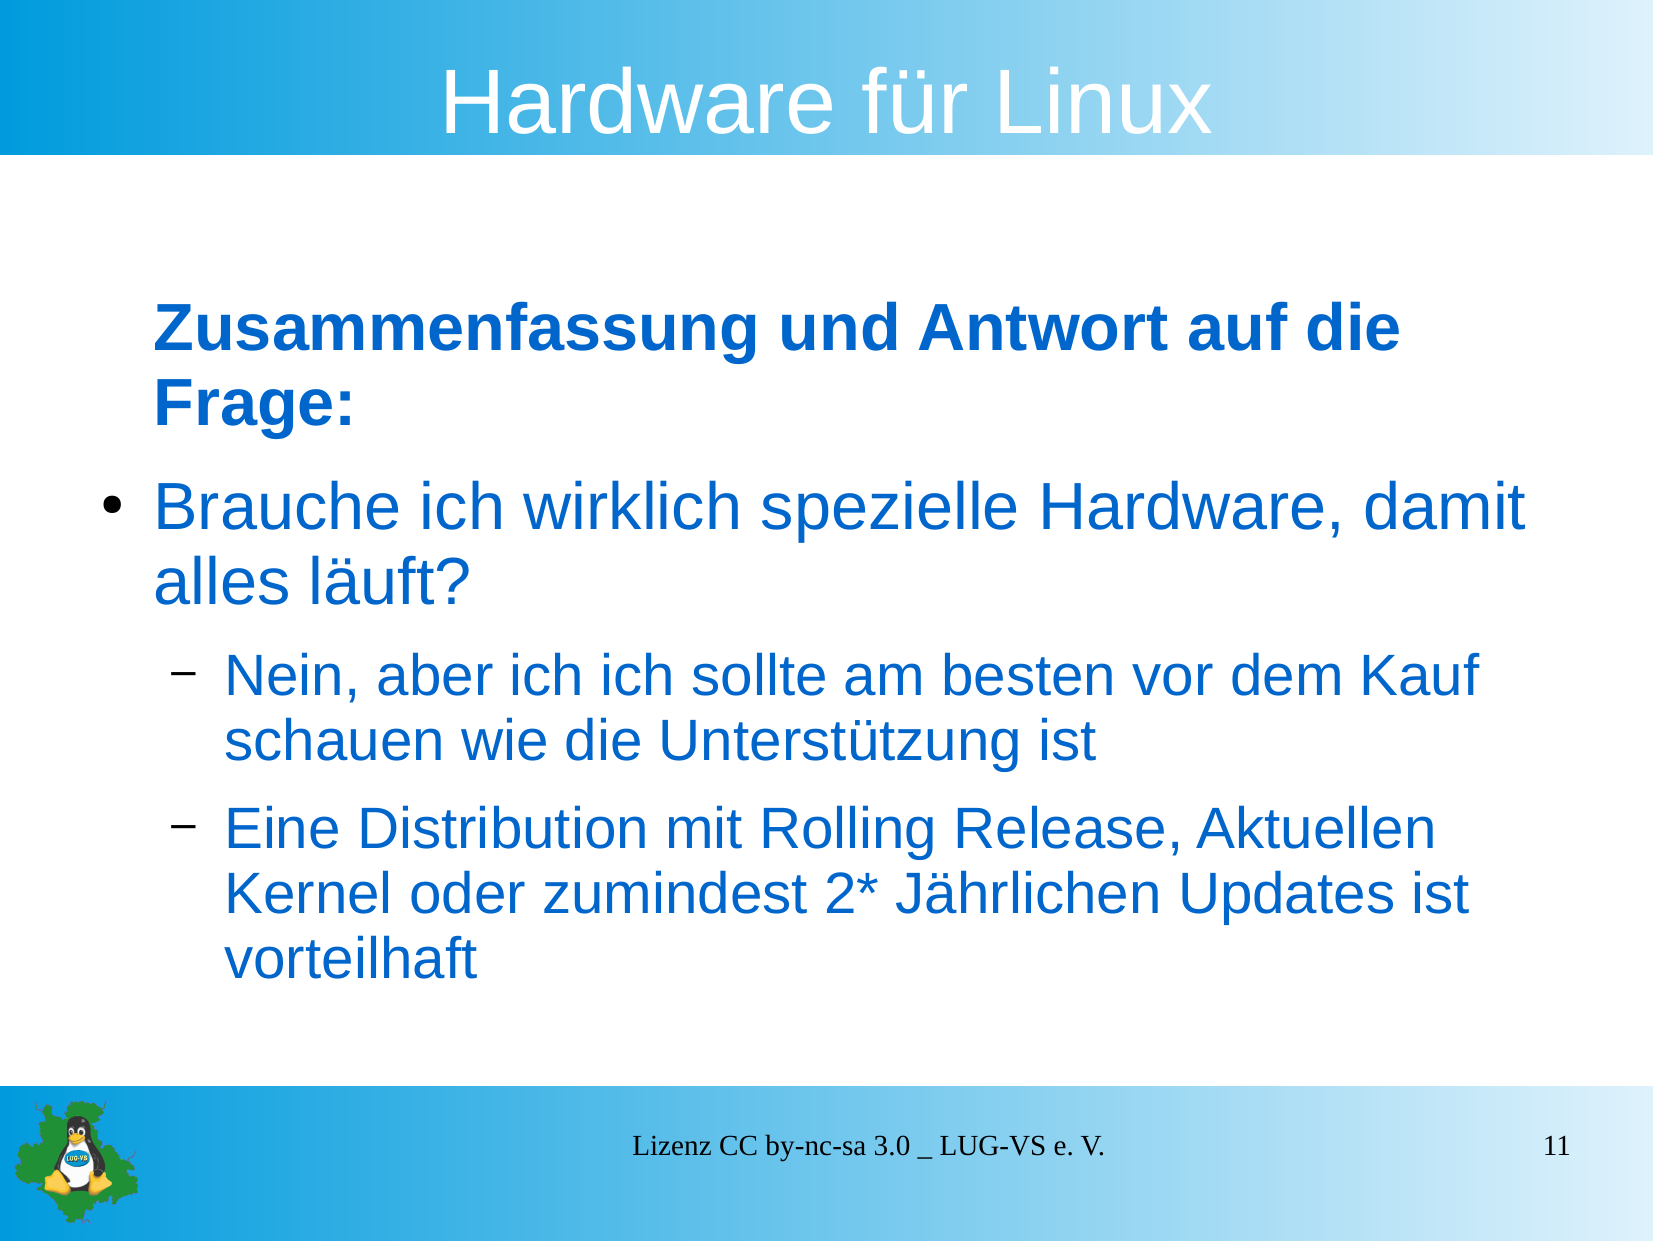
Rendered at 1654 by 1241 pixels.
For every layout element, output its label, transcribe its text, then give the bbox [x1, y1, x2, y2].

title Hardware für Linux [82, 49, 1571, 155]
picture [16, 1086, 142, 1241]
list Zusammenfassung und Antwort auf die Frage: Brauche ich wirklich spezielle Hardware, damit alles läuft? Nein, aber ich ich sollte am besten vor dem Kauf schauen wie die Unterstützung ist Eine Distribution mit Rolling Release, Aktuellen Kernel oder zumindest 2* Jährlichen Updates ist vorteilhaft [82, 290, 1571, 1010]
